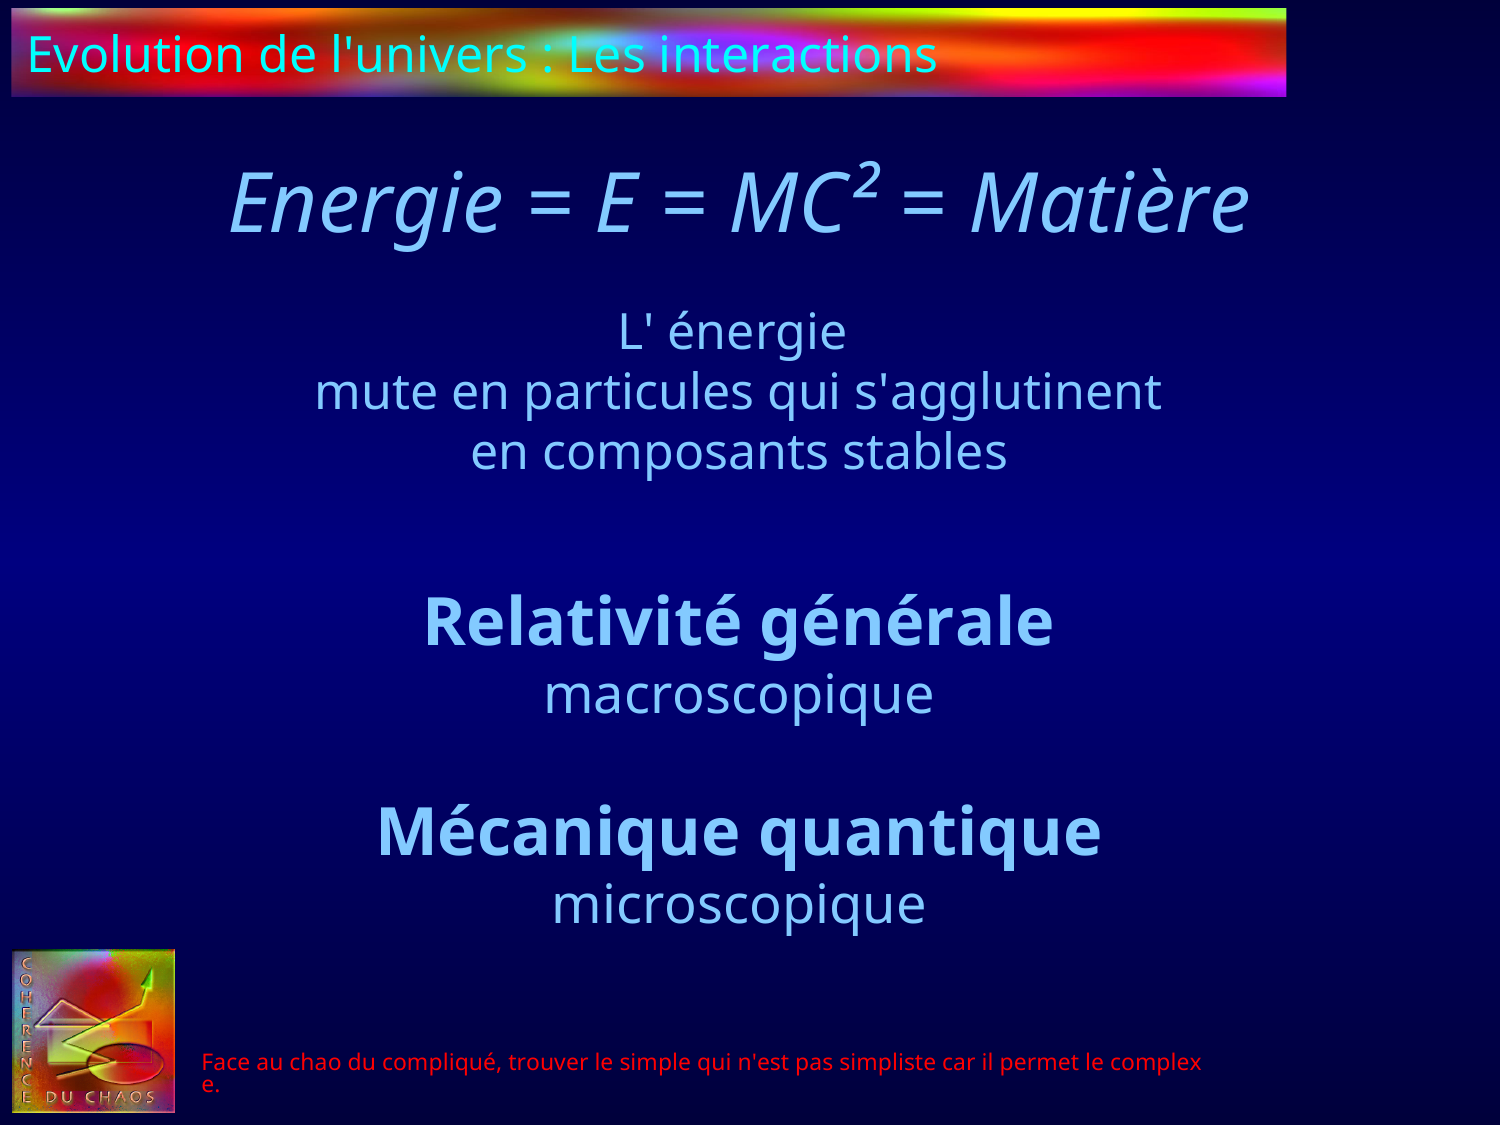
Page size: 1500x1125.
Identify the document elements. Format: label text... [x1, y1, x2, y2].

text_box Energie = E = MC² = Matière L' énergie mute en particules qui s'agglutinent en composants stables Relativité générale macroscopique Mécanique quantique microscopique [212, 141, 1308, 1027]
picture [12, 949, 175, 1113]
title Evolution de l'univers : Les interactions [11, 8, 1287, 97]
